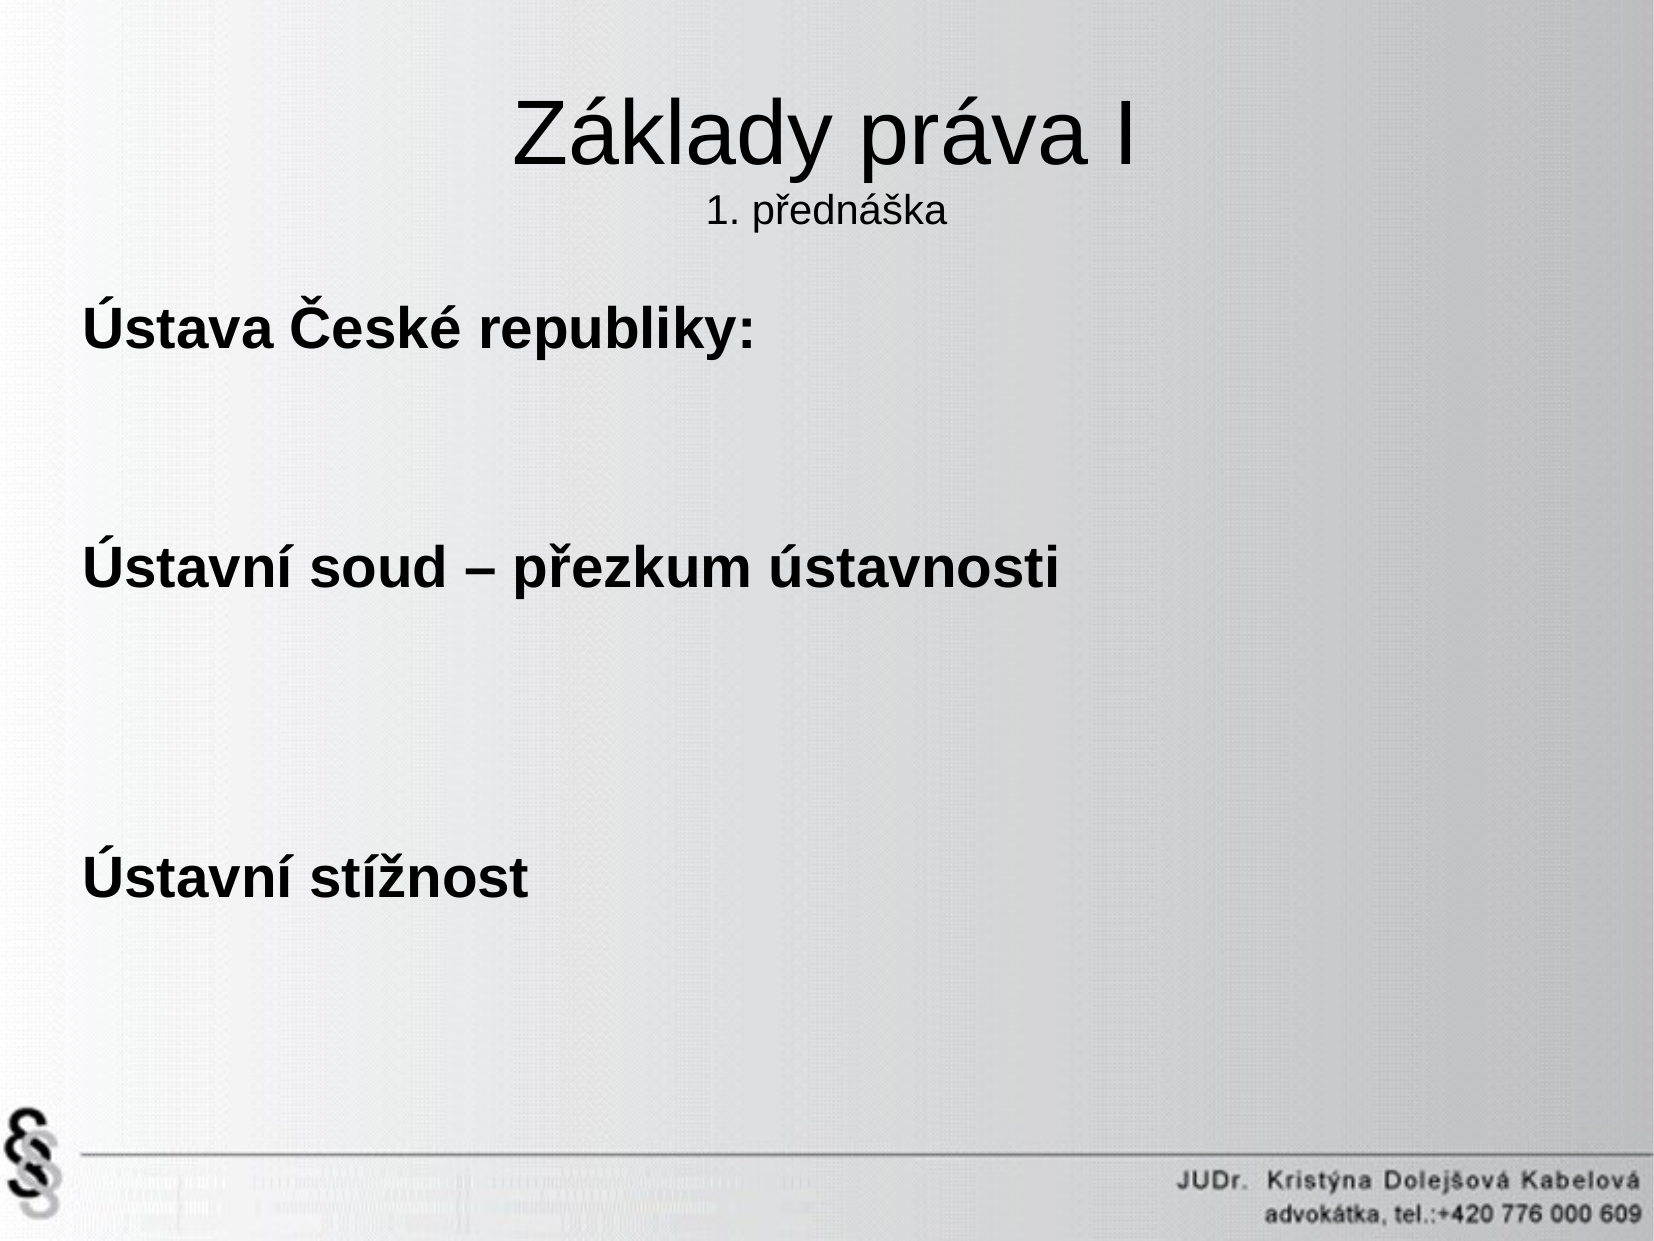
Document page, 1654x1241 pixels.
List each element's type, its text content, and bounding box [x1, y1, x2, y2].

text_box Ústava České republiky: Ústavní soud – přezkum ústavnosti Ústavní stížnost [82, 290, 1571, 1010]
picture [0, 0, 1654, 1241]
text_box Základy práva I 1. přednáška [82, 49, 1571, 257]
